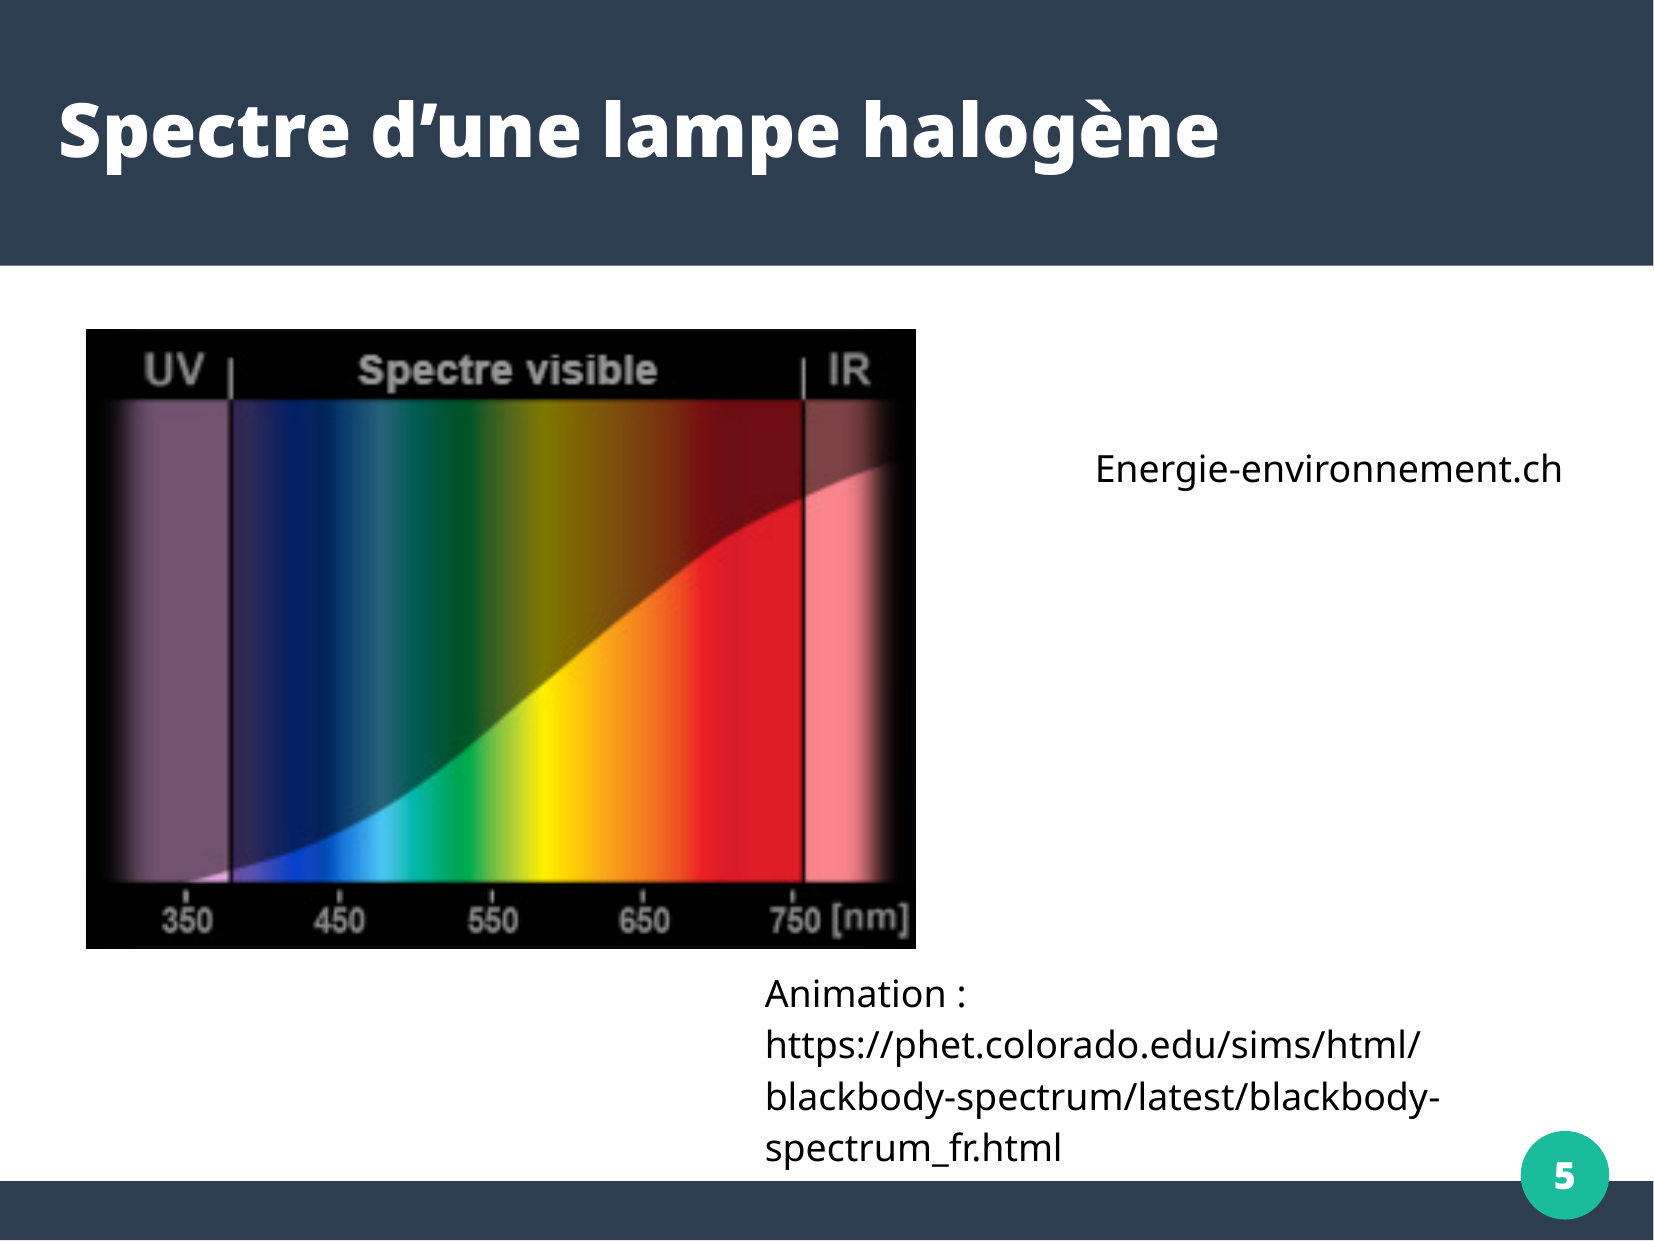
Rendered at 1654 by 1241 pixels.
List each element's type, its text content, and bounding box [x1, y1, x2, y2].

text_box Energie-environnement.ch [1080, 435, 1651, 494]
text_box Animation : https://phet.colorado.edu/sims/html/blackbody-spectrum/latest/blackbody-spectrum_fr.html [750, 960, 1516, 1150]
picture [86, 329, 916, 949]
title Spectre d’une lampe halogène [59, 49, 1595, 207]
